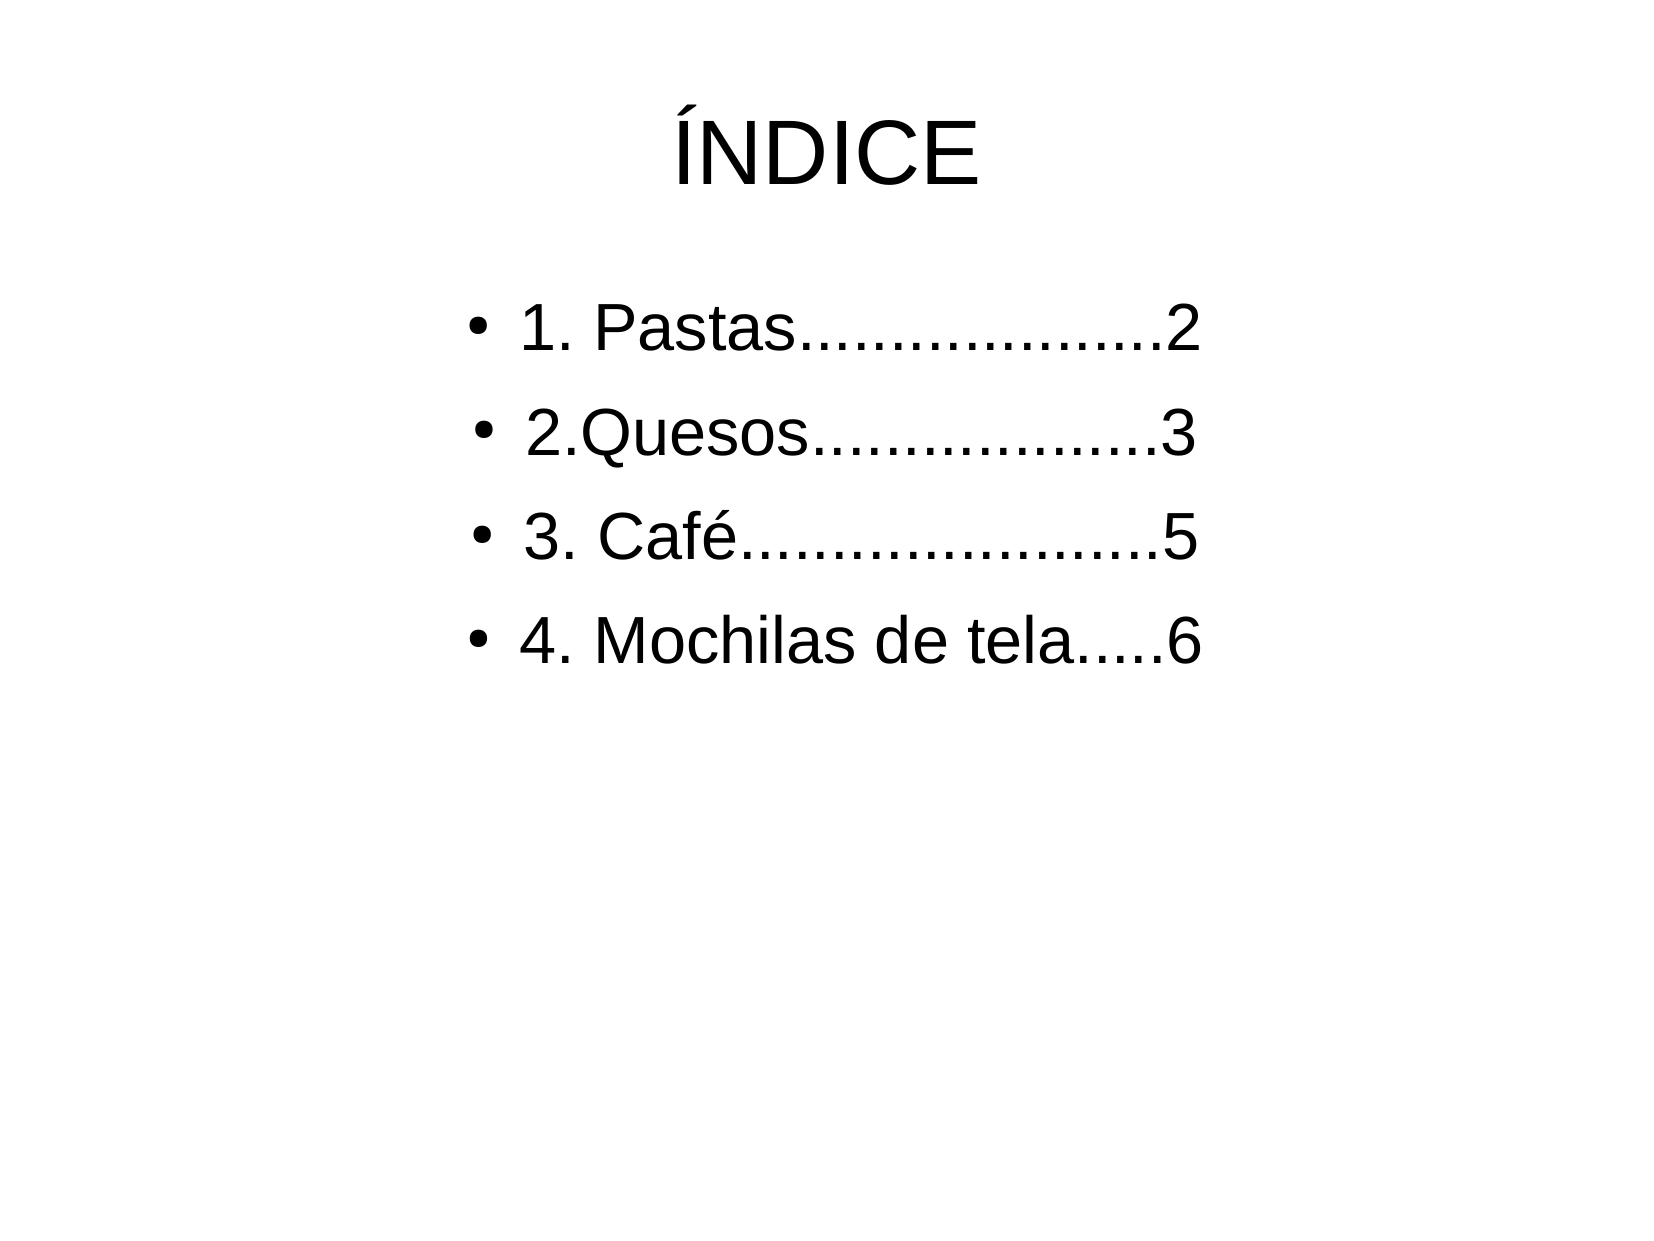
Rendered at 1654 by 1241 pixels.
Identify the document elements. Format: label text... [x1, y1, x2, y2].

title ÍNDICE [82, 49, 1571, 257]
list 1. Pastas....................2 2.Quesos...................3 3. Café.......................5 4. Mochilas de tela.....6 [82, 290, 1571, 1010]
